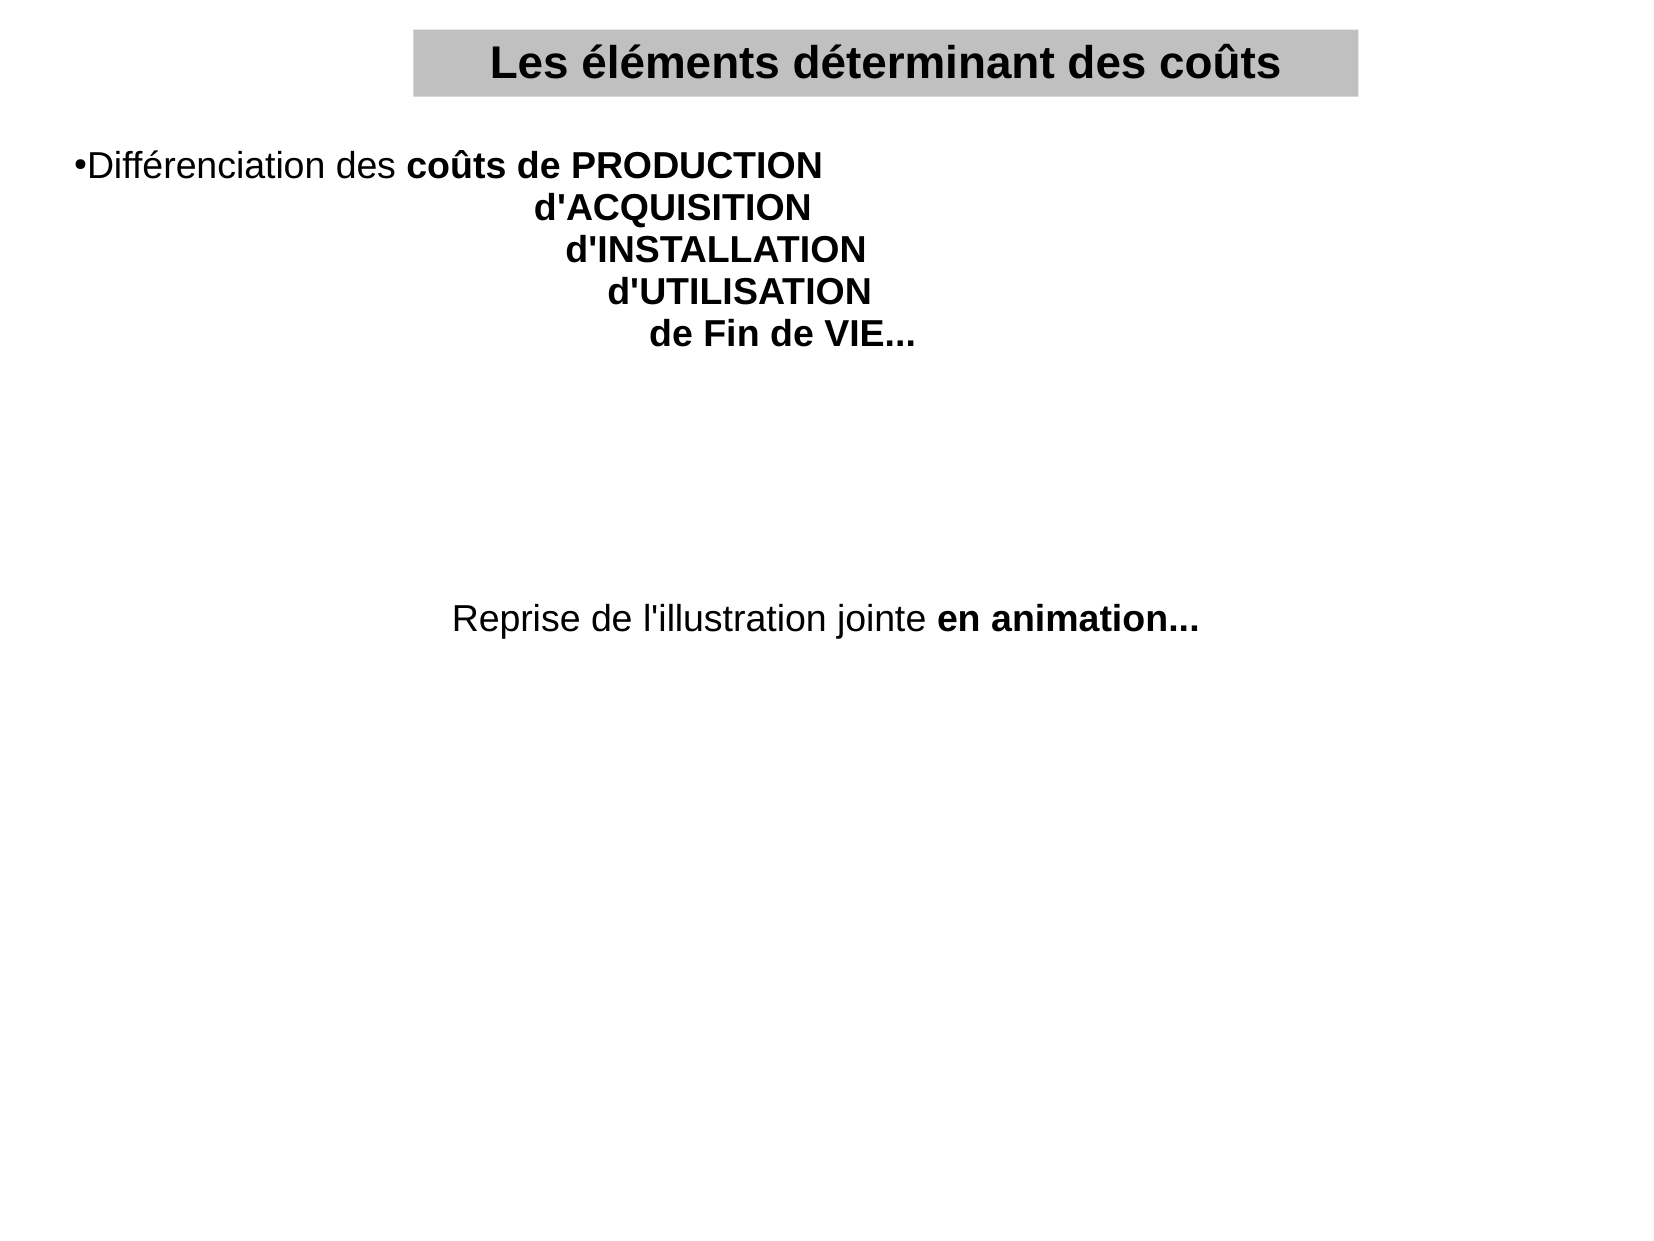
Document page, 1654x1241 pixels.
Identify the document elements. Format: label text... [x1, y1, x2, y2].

text_box Différenciation des coûts de PRODUCTION d'ACQUISITION d'INSTALLATION d'UTILISATION de Fin de VIE... [59, 137, 1595, 369]
text_box Les éléments déterminant des coûts [413, 29, 1359, 97]
text_box Reprise de l'illustration jointe en animation... [413, 590, 1270, 649]
